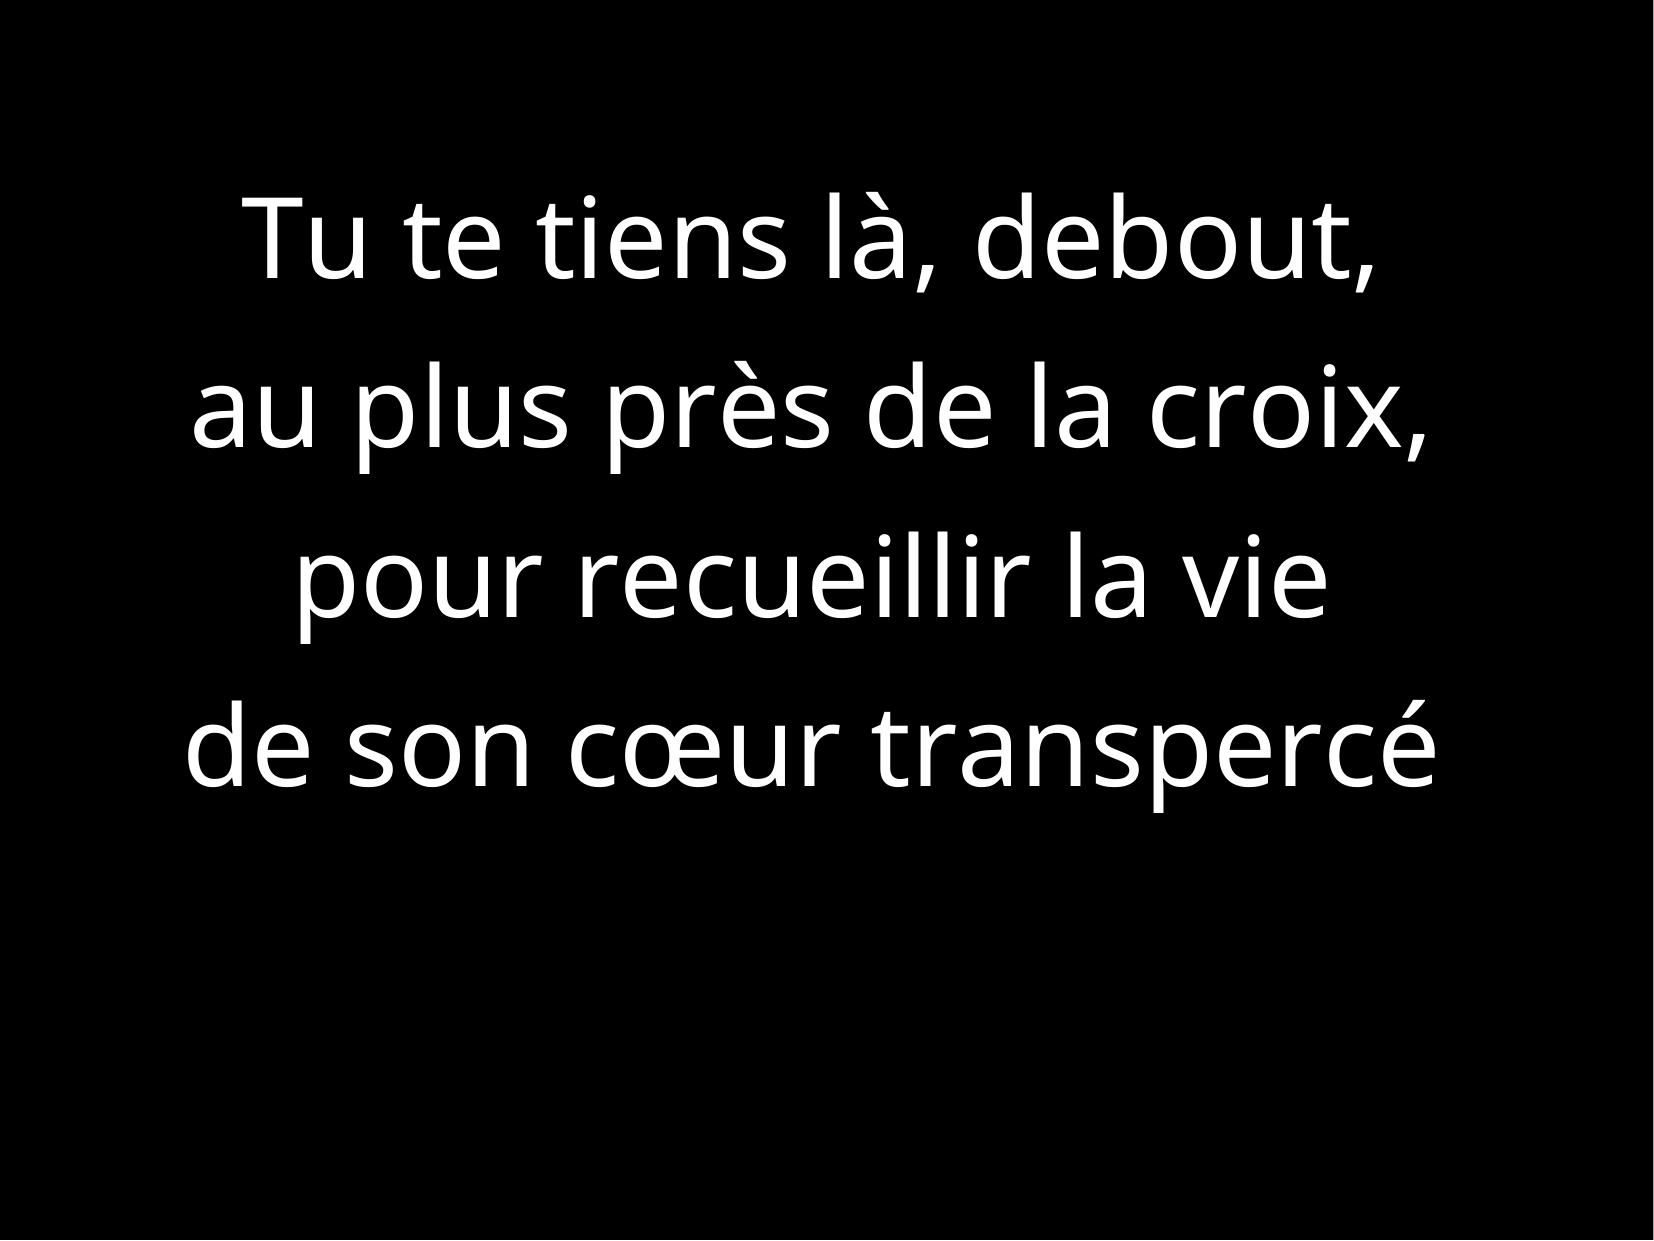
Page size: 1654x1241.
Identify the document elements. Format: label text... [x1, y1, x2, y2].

list Tu te tiens là, debout, au plus près de la croix, pour recueillir la vie de son cœur transpercé [82, 99, 1571, 1108]
